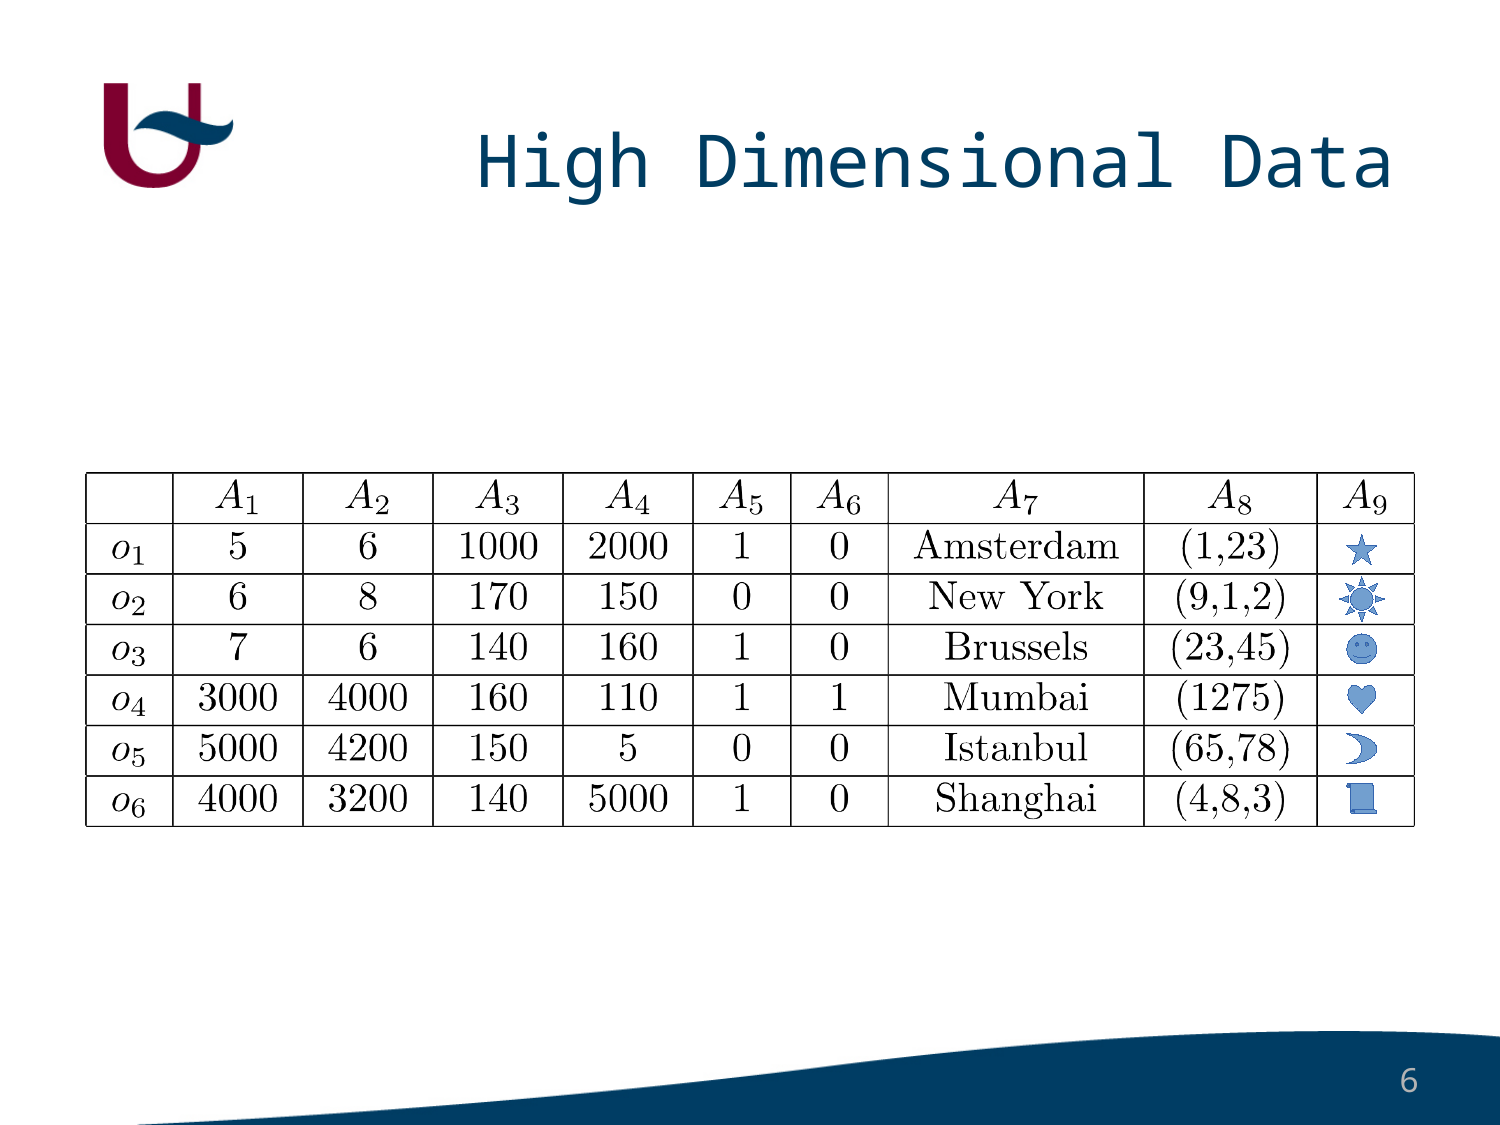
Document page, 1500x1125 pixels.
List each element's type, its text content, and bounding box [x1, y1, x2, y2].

picture [103, 83, 234, 105]
picture [85, 472, 1415, 827]
picture [137, 1031, 1500, 1125]
title High Dimensional Data [103, 105, 1396, 211]
